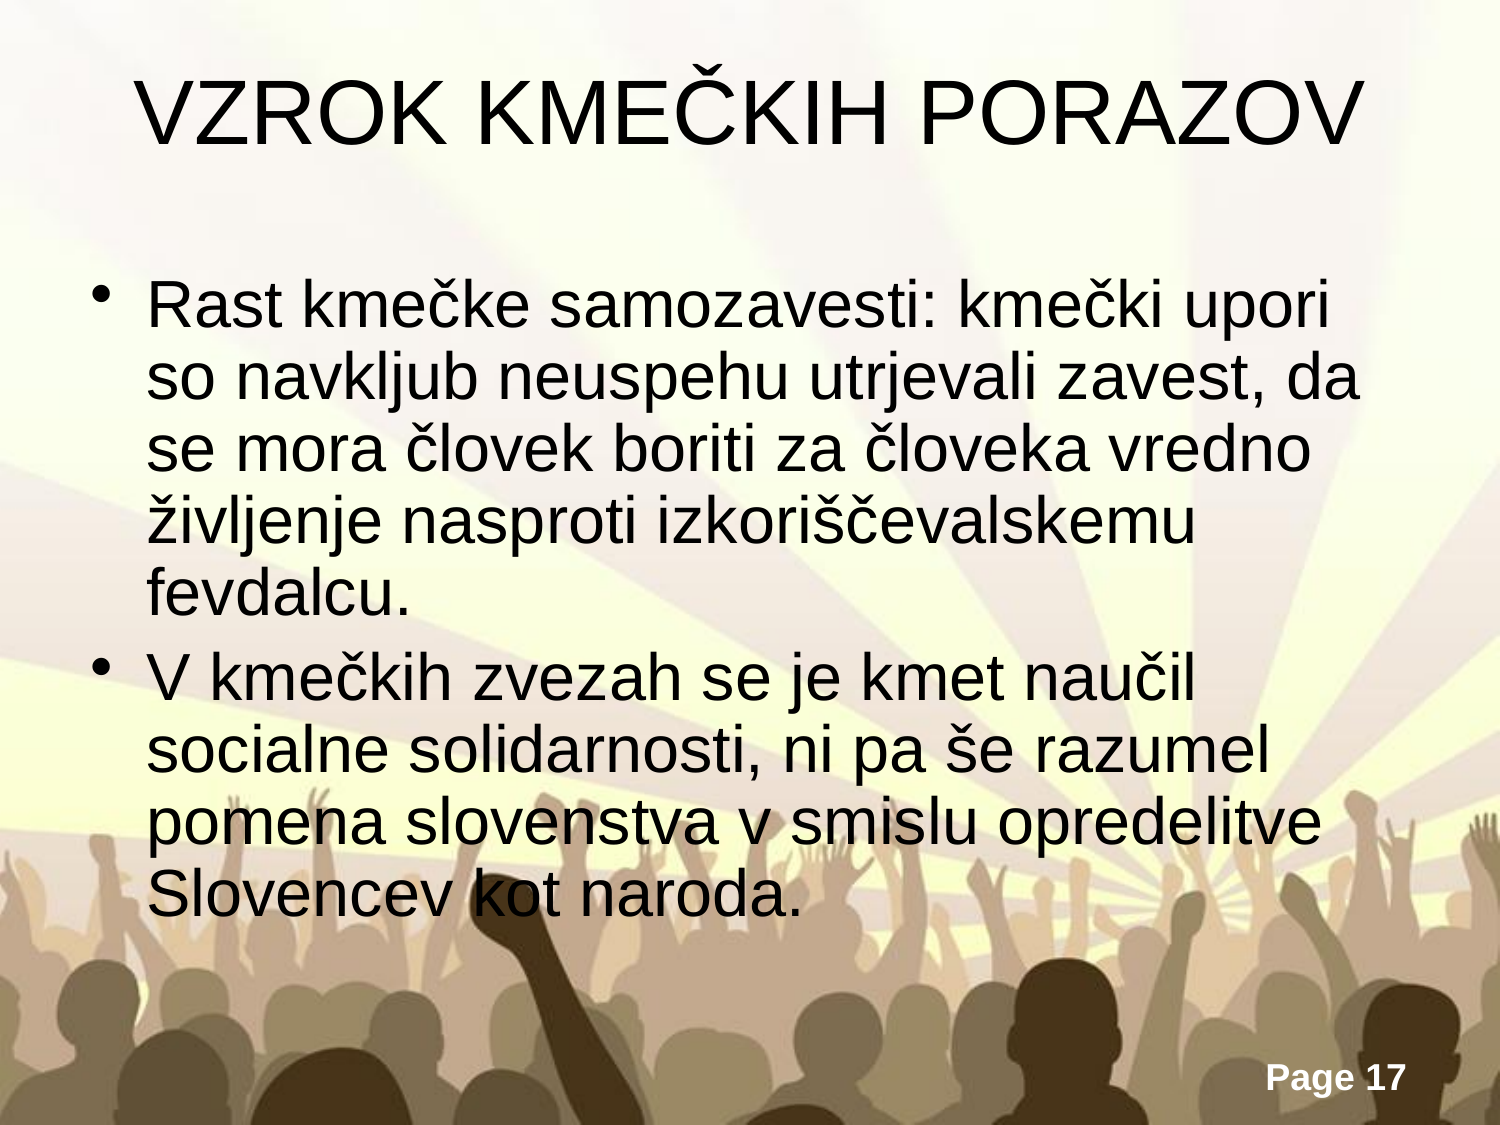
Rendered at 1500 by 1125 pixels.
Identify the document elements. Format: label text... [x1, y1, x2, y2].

picture [0, 0, 1500, 1125]
list Rast kmečke samozavesti: kmečki upori so navkljub neuspehu utrjevali zavest, da se mora človek boriti za človeka vredno življenje nasproti izkoriščevalskemu fevdalcu. V kmečkih zvezah se je kmet naučil socialne solidarnosti, ni pa še razumel pomena slovenstva v smislu opredelitve Slovencev kot naroda. [75, 262, 1425, 1005]
title VZROK KMEČKIH PORAZOV [75, 45, 1425, 233]
